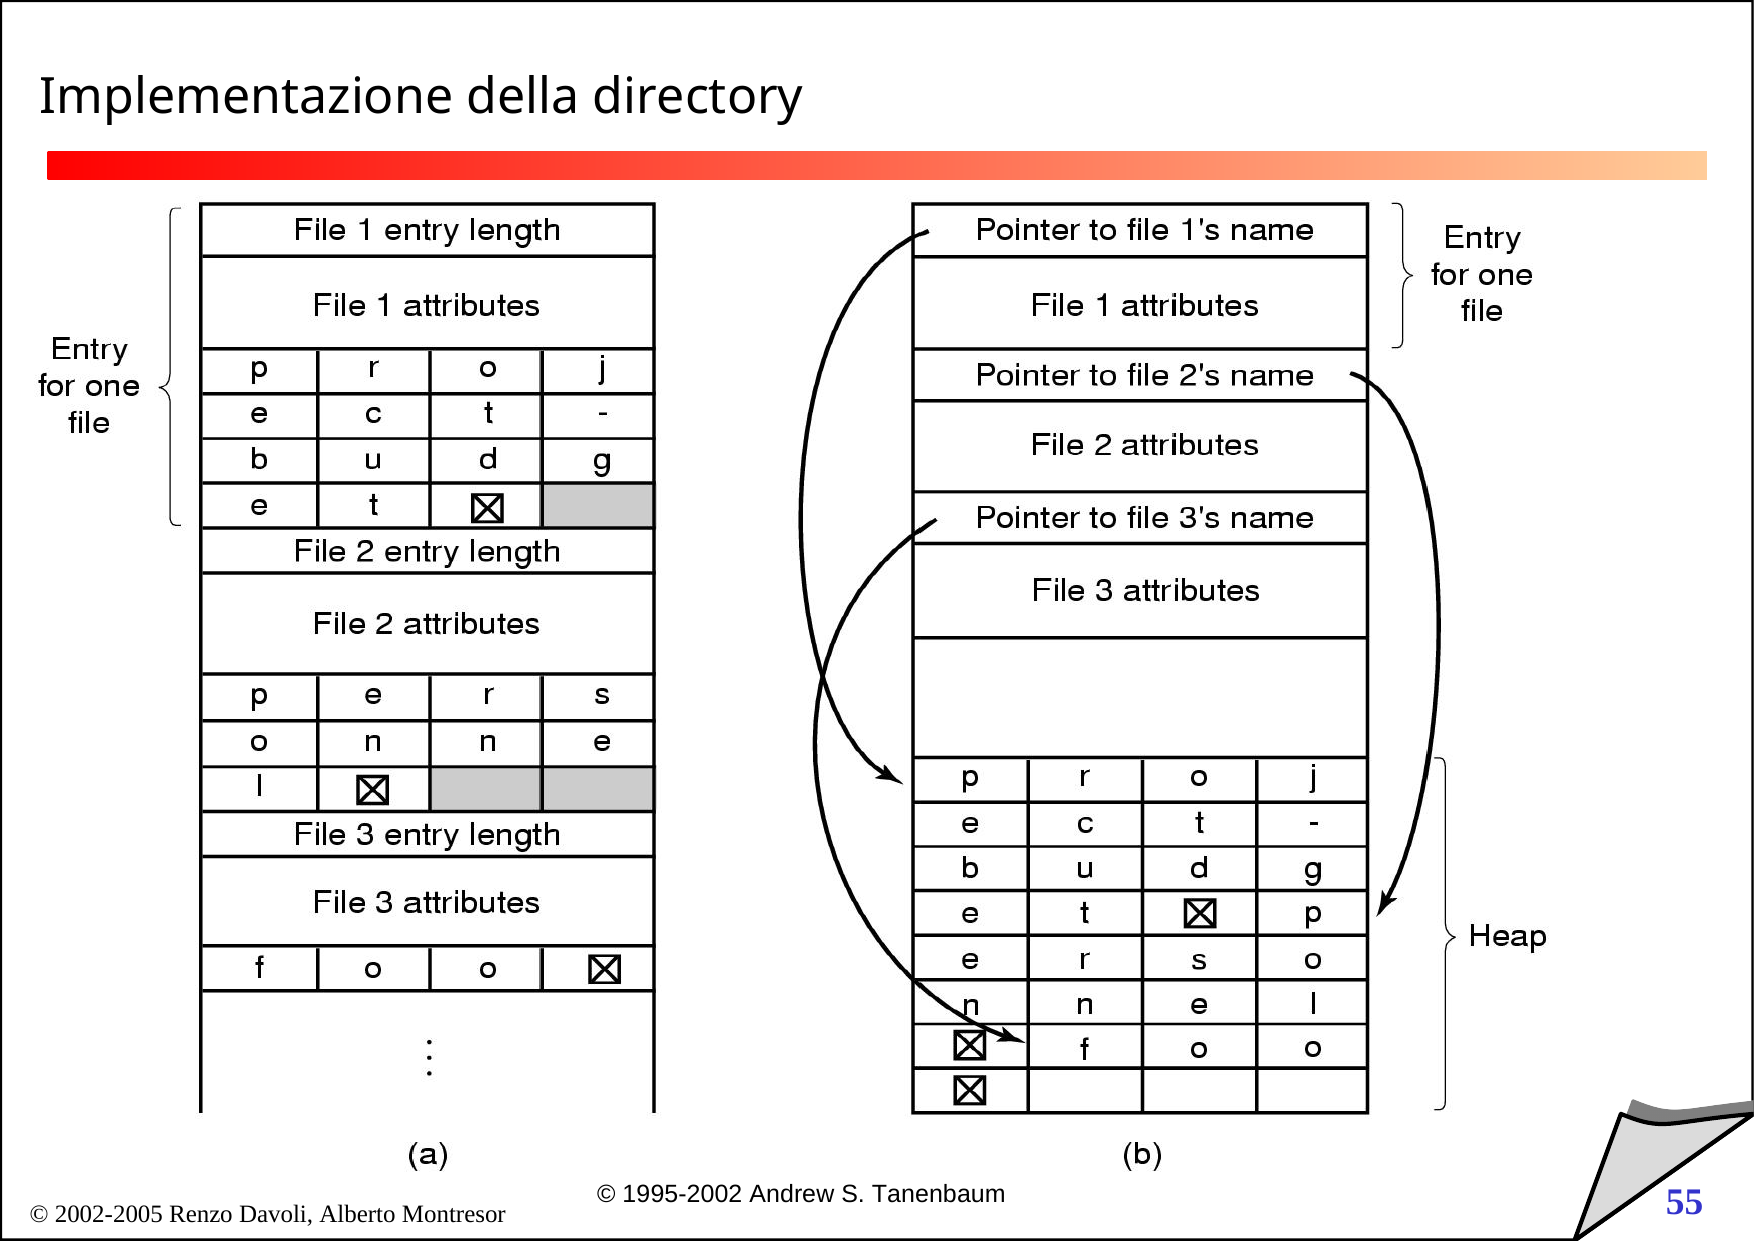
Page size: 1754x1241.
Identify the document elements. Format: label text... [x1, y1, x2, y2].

text_box 6-11 [1074, 152, 1078, 179]
picture [34, 195, 1554, 1173]
text_box Start [1469, 152, 1474, 179]
title Implementazione della directory [40, 49, 1713, 144]
text_box © 1995-2002 Andrew S. Tanenbaum [597, 1177, 1077, 1241]
